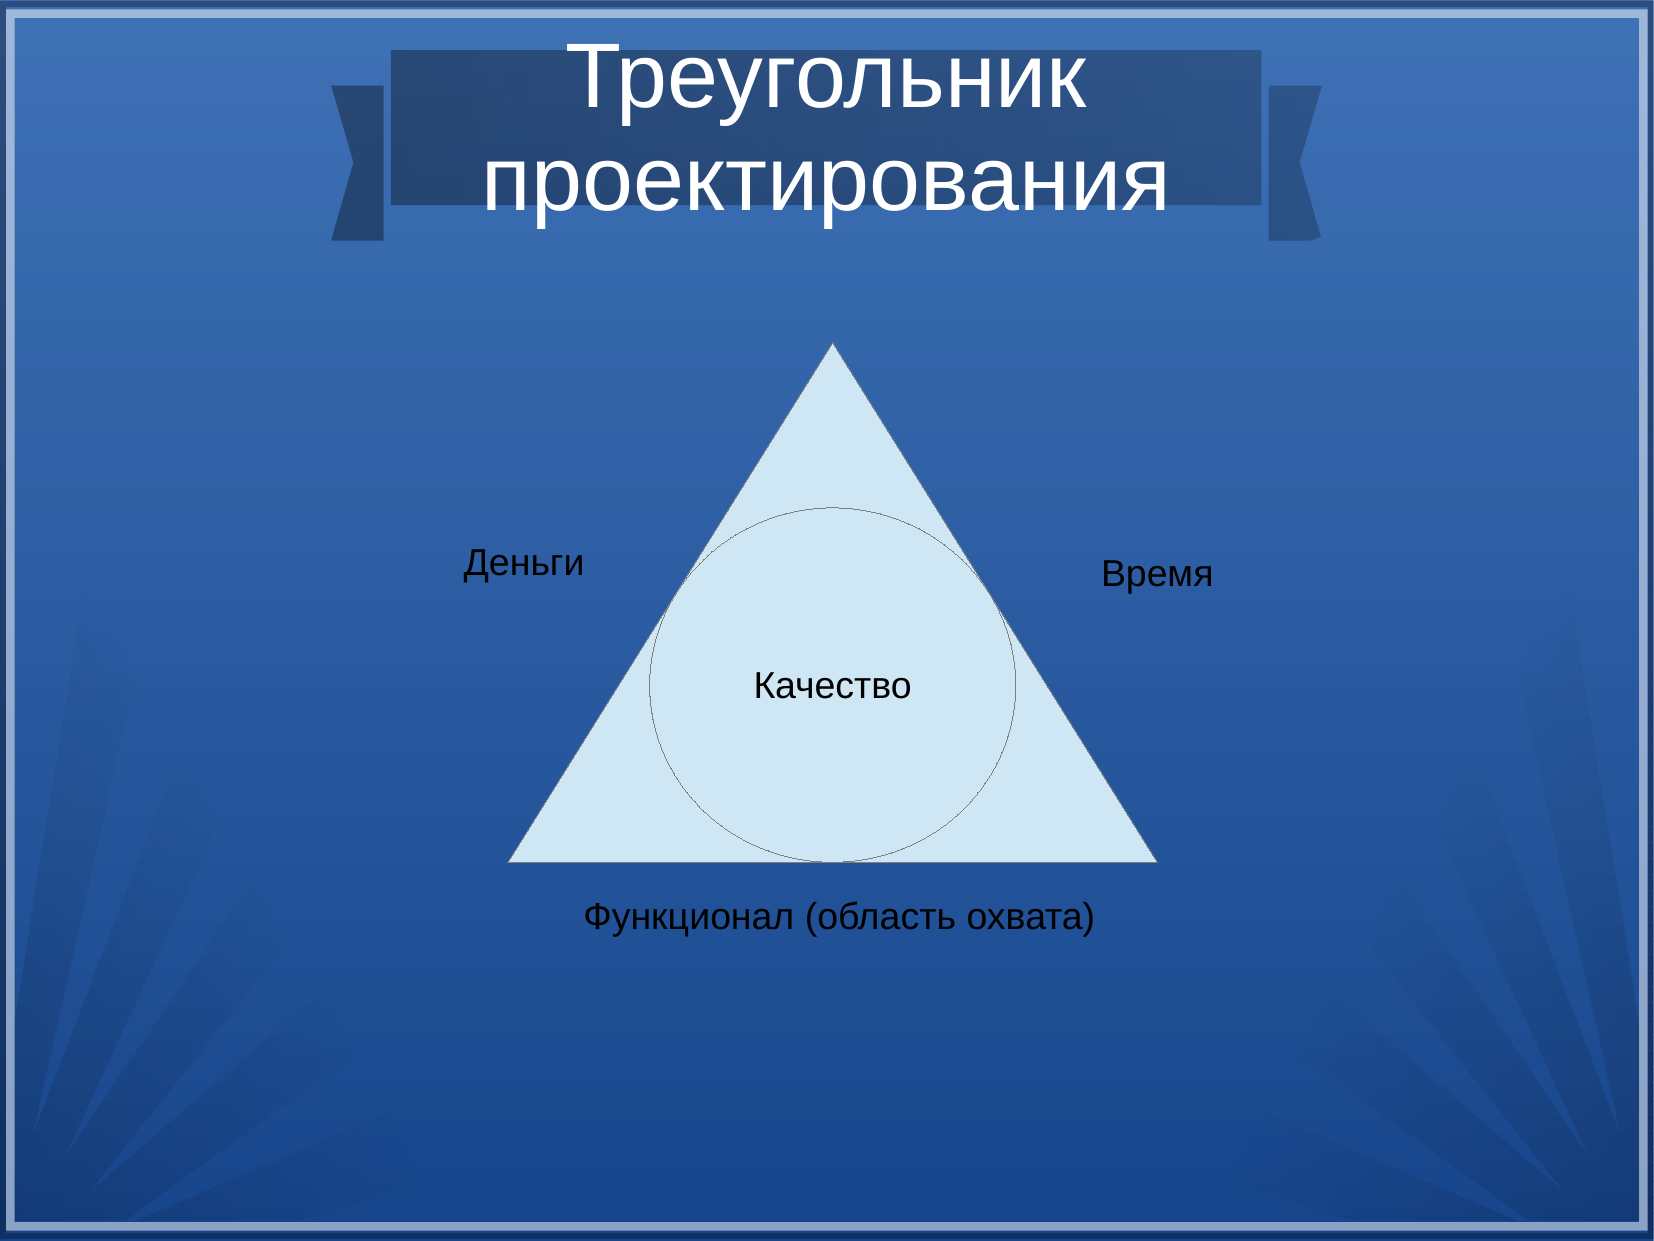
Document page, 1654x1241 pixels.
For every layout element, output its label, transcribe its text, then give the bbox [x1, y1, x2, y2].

subtitle [82, 290, 1538, 1241]
title Треугольник проектирования [389, 24, 1264, 230]
